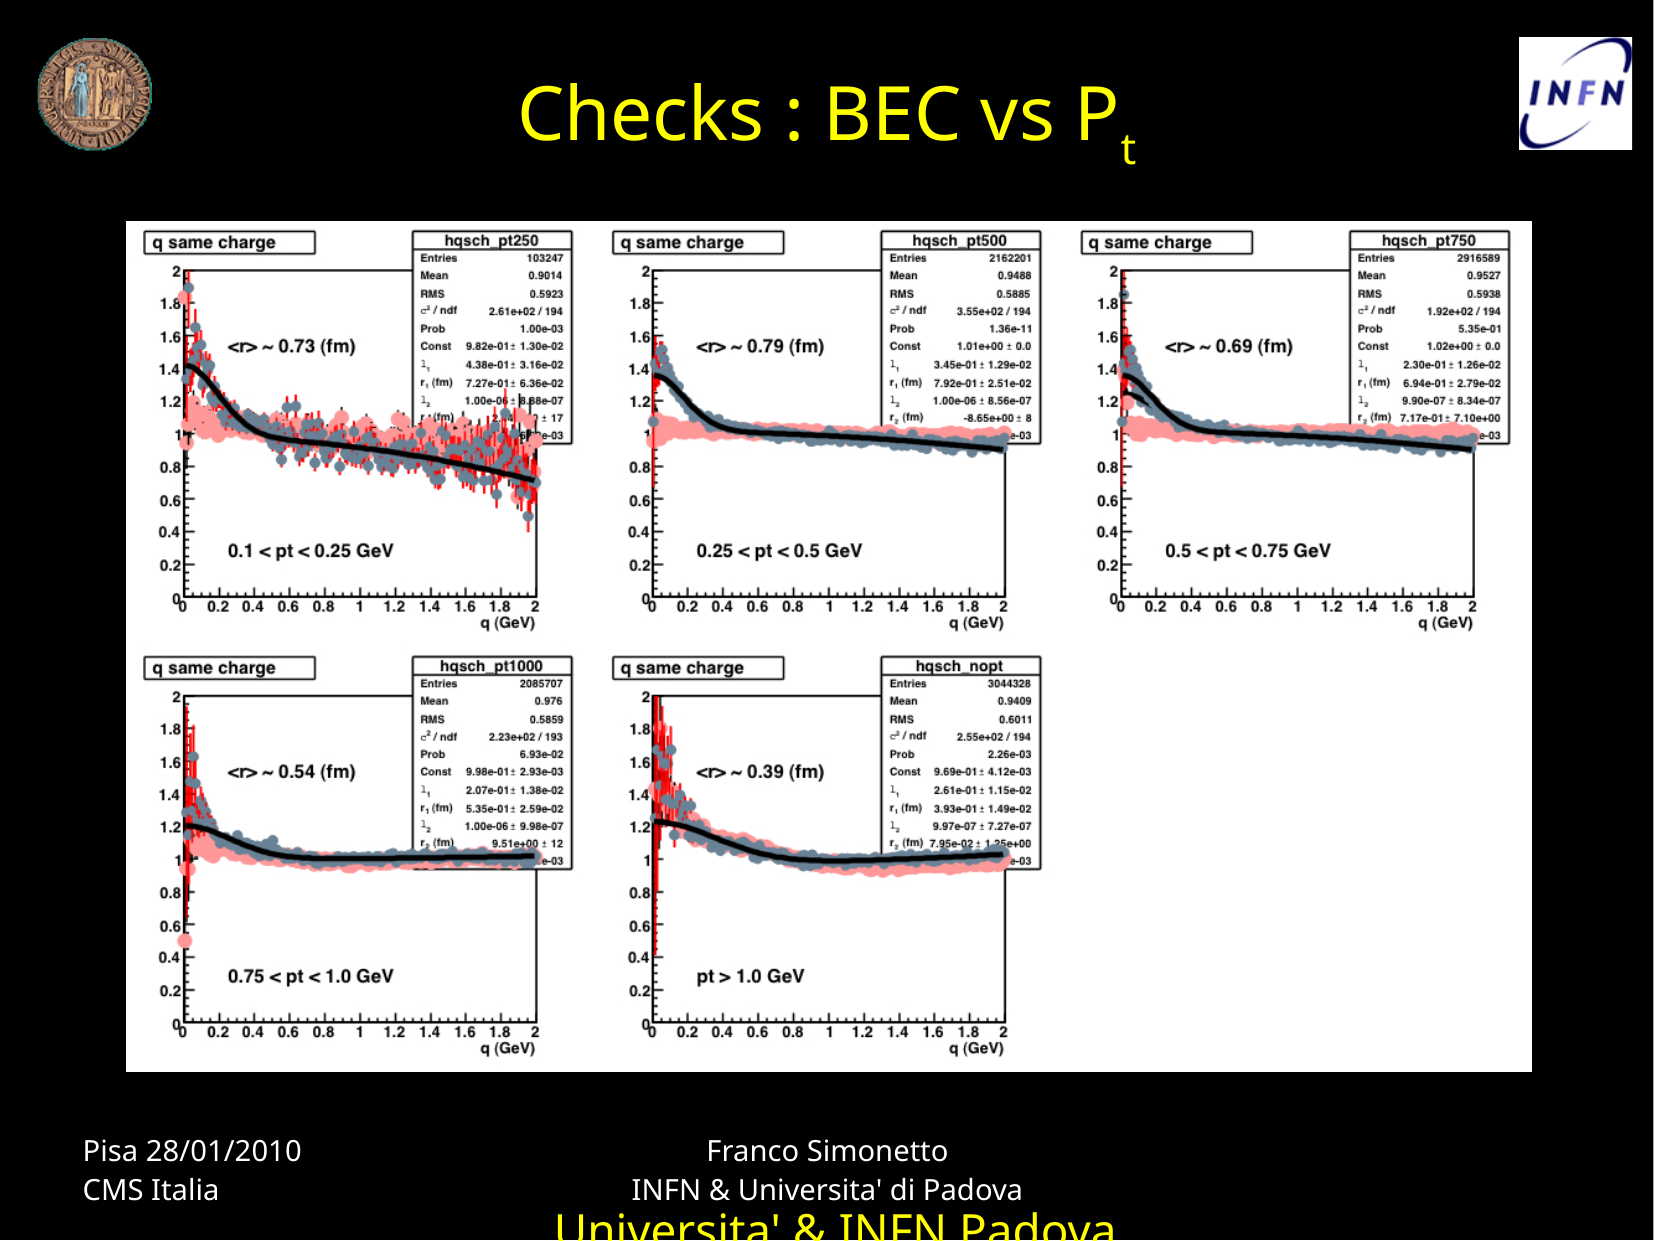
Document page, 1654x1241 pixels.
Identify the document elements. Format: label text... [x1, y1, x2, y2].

title Checks : BEC vs Pt [82, 49, 1571, 188]
picture [1519, 37, 1633, 150]
picture [126, 221, 1532, 1072]
picture [37, 37, 152, 152]
